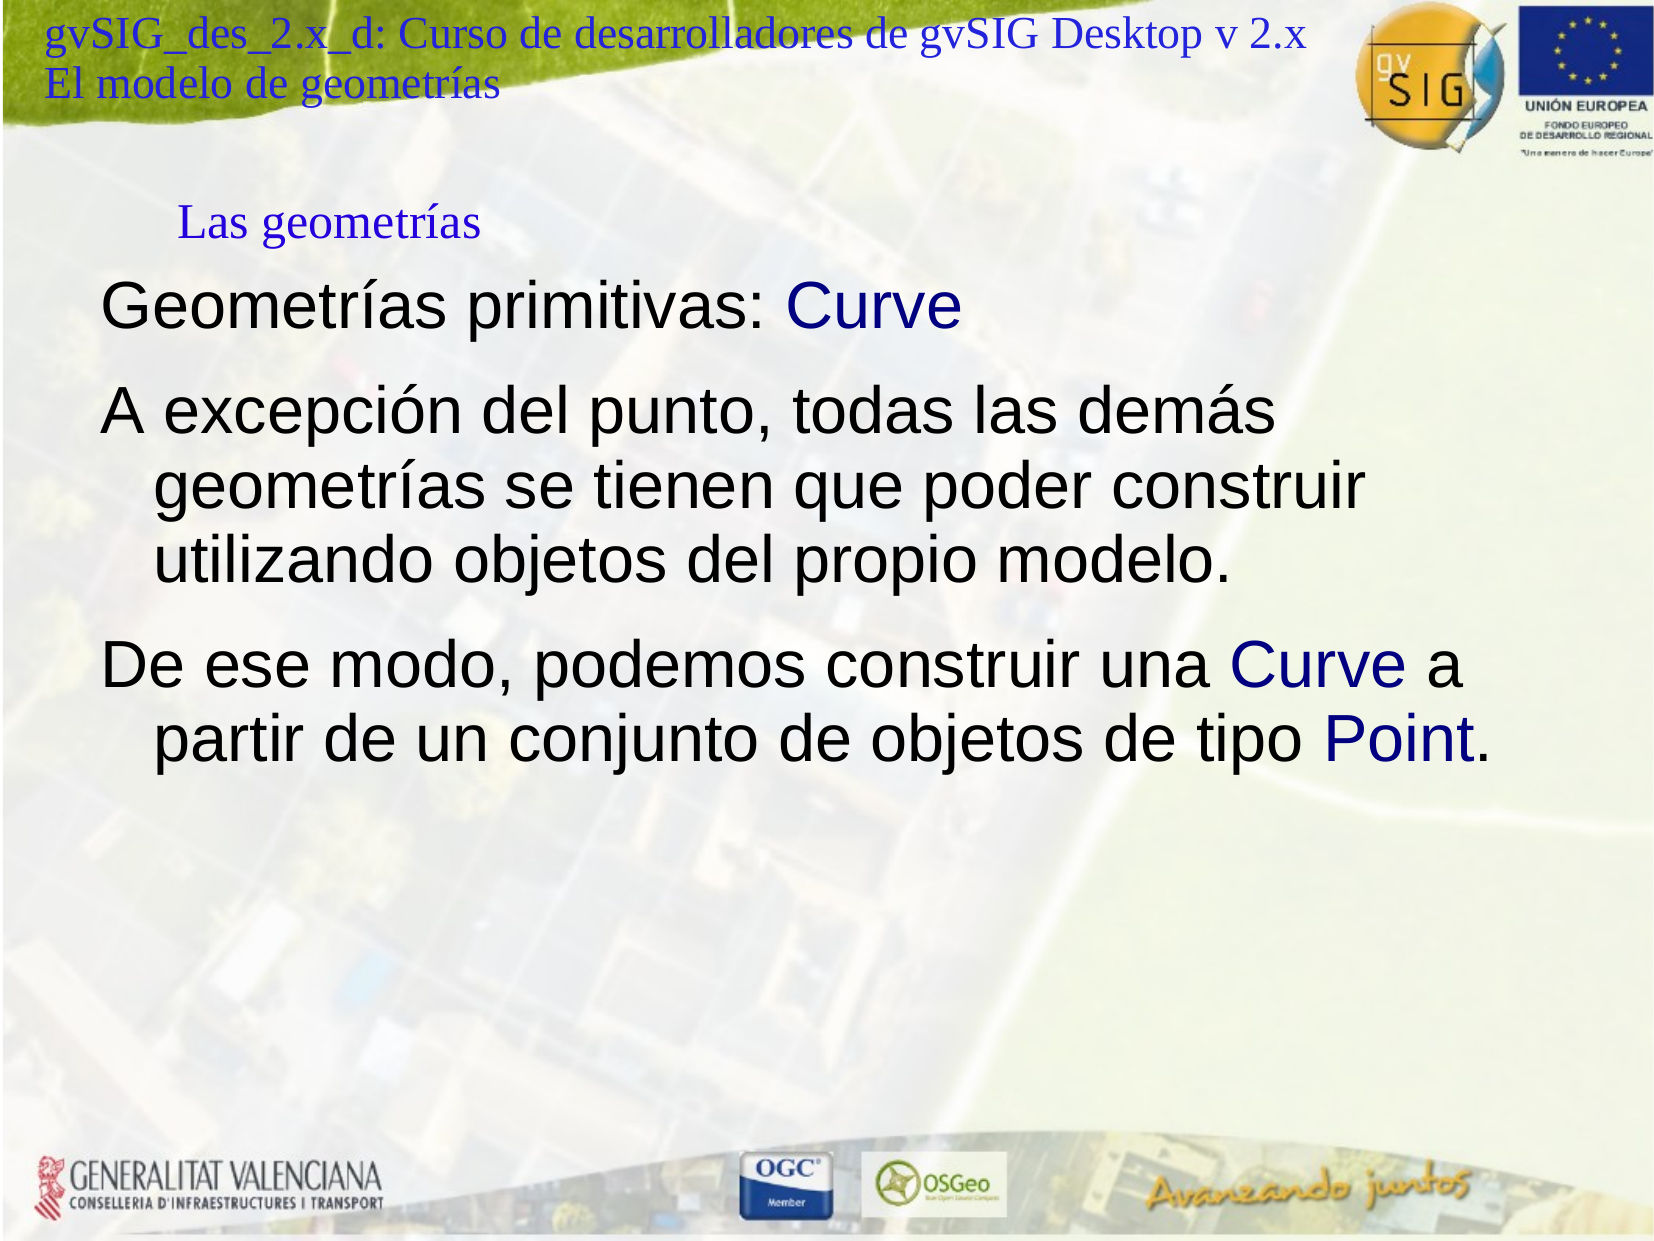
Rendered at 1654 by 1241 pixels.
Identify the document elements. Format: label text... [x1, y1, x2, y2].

picture [329, 78, 338, 86]
picture [373, 79, 382, 95]
picture [184, 78, 193, 86]
picture [307, 78, 316, 89]
picture [407, 78, 416, 86]
list [82, 459, 1571, 1241]
picture [386, 79, 394, 95]
title Las geometrías [177, 95, 1329, 347]
list Geometrías primitivas: Curve A excepción del punto, todas las demás geometrías se tienen que poder construir utilizando objetos del propio modelo. De ese modo, podemos construir una Curve a partir de un conjunto de objetos de tipo Point. [82, 268, 1571, 459]
picture [274, 78, 283, 86]
picture [349, 78, 360, 95]
picture [216, 78, 227, 95]
picture [2, 0, 1654, 1241]
picture [251, 78, 261, 95]
picture [467, 87, 475, 95]
